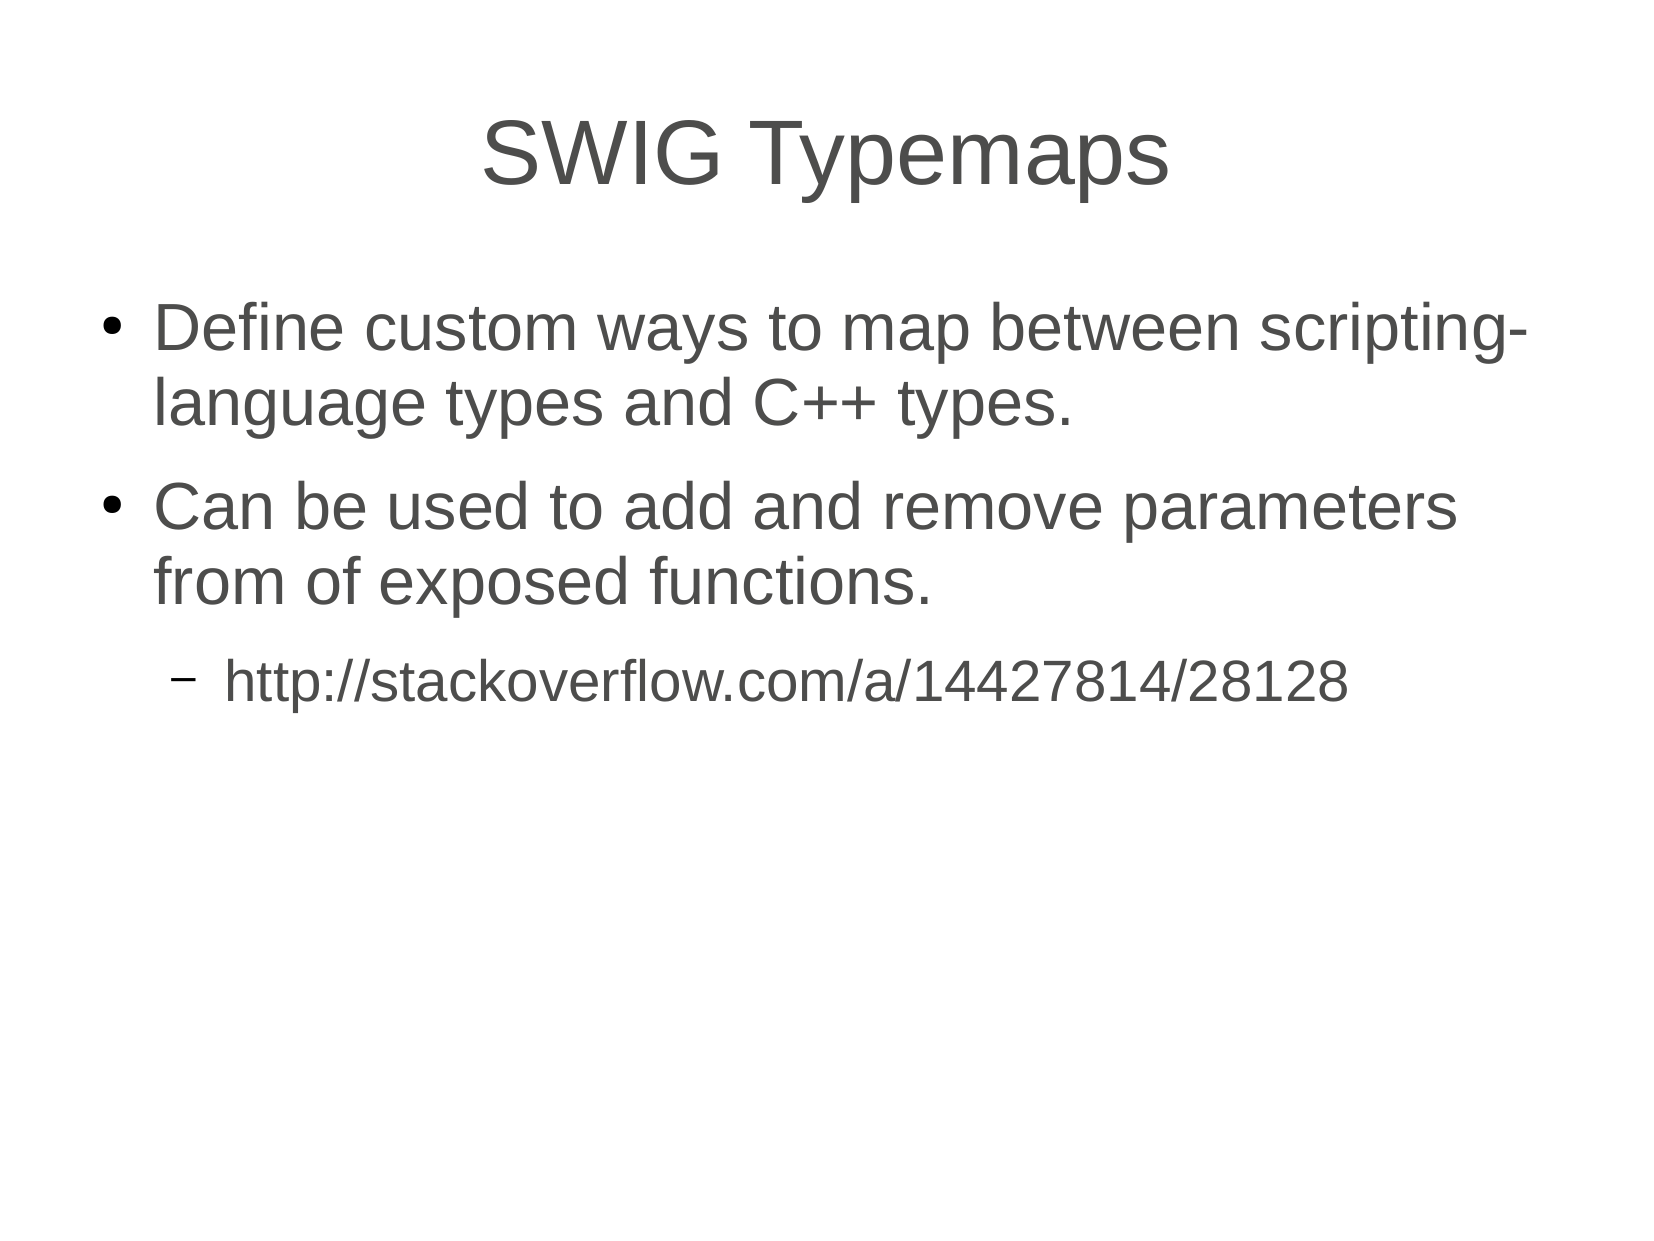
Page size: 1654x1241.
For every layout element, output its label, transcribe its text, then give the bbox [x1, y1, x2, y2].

title SWIG Typemaps [82, 49, 1571, 257]
list Define custom ways to map between scripting-language types and C++ types. Can be used to add and remove parameters from of exposed functions. http://stackoverflow.com/a/14427814/28128 [82, 290, 1571, 1010]
